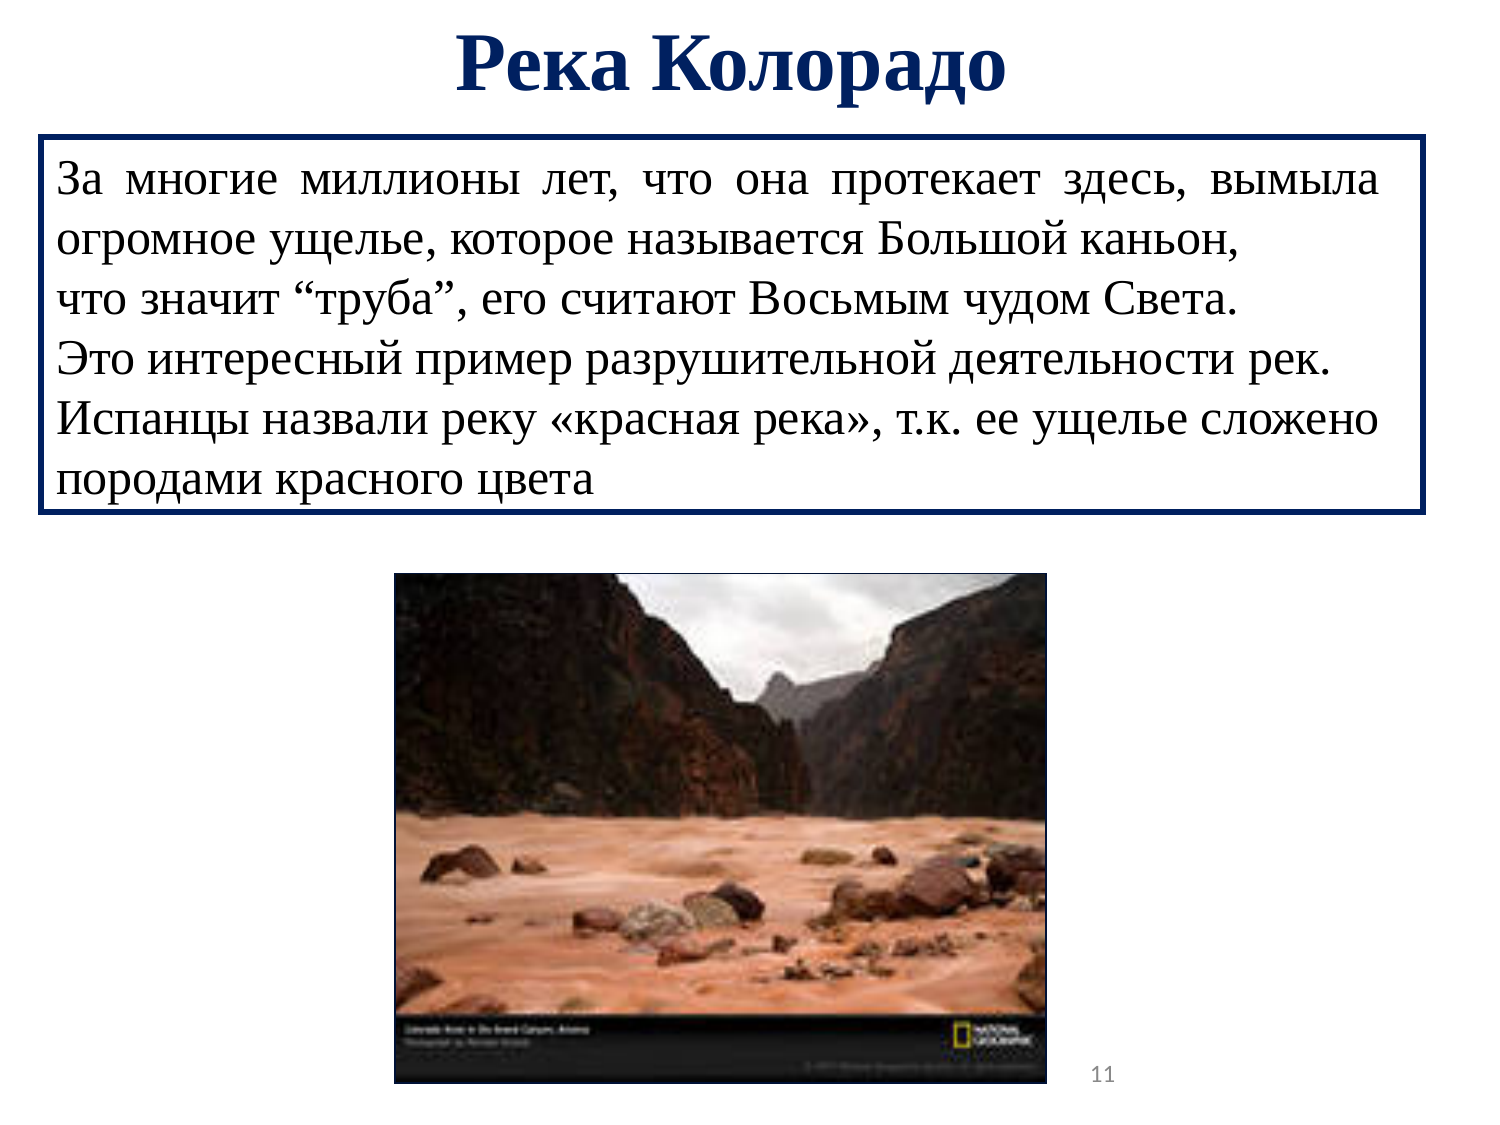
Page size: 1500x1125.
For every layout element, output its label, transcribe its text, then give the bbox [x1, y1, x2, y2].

picture [395, 574, 1046, 1083]
text_box За многие миллионы лет, что она протекает здесь, вымыла огромное ущелье, которое называется Большой каньон, что значит “труба”, его считают Восьмым чудом Света. Это интересный пример разрушительной деятельности рек. Испанцы назвали реку «красная река», т.к. ее ущелье сложено породами красного цвета [41, 137, 1423, 512]
text_box Река Колорадо [171, 0, 1024, 115]
text_box [1074, 1042, 1426, 1103]
